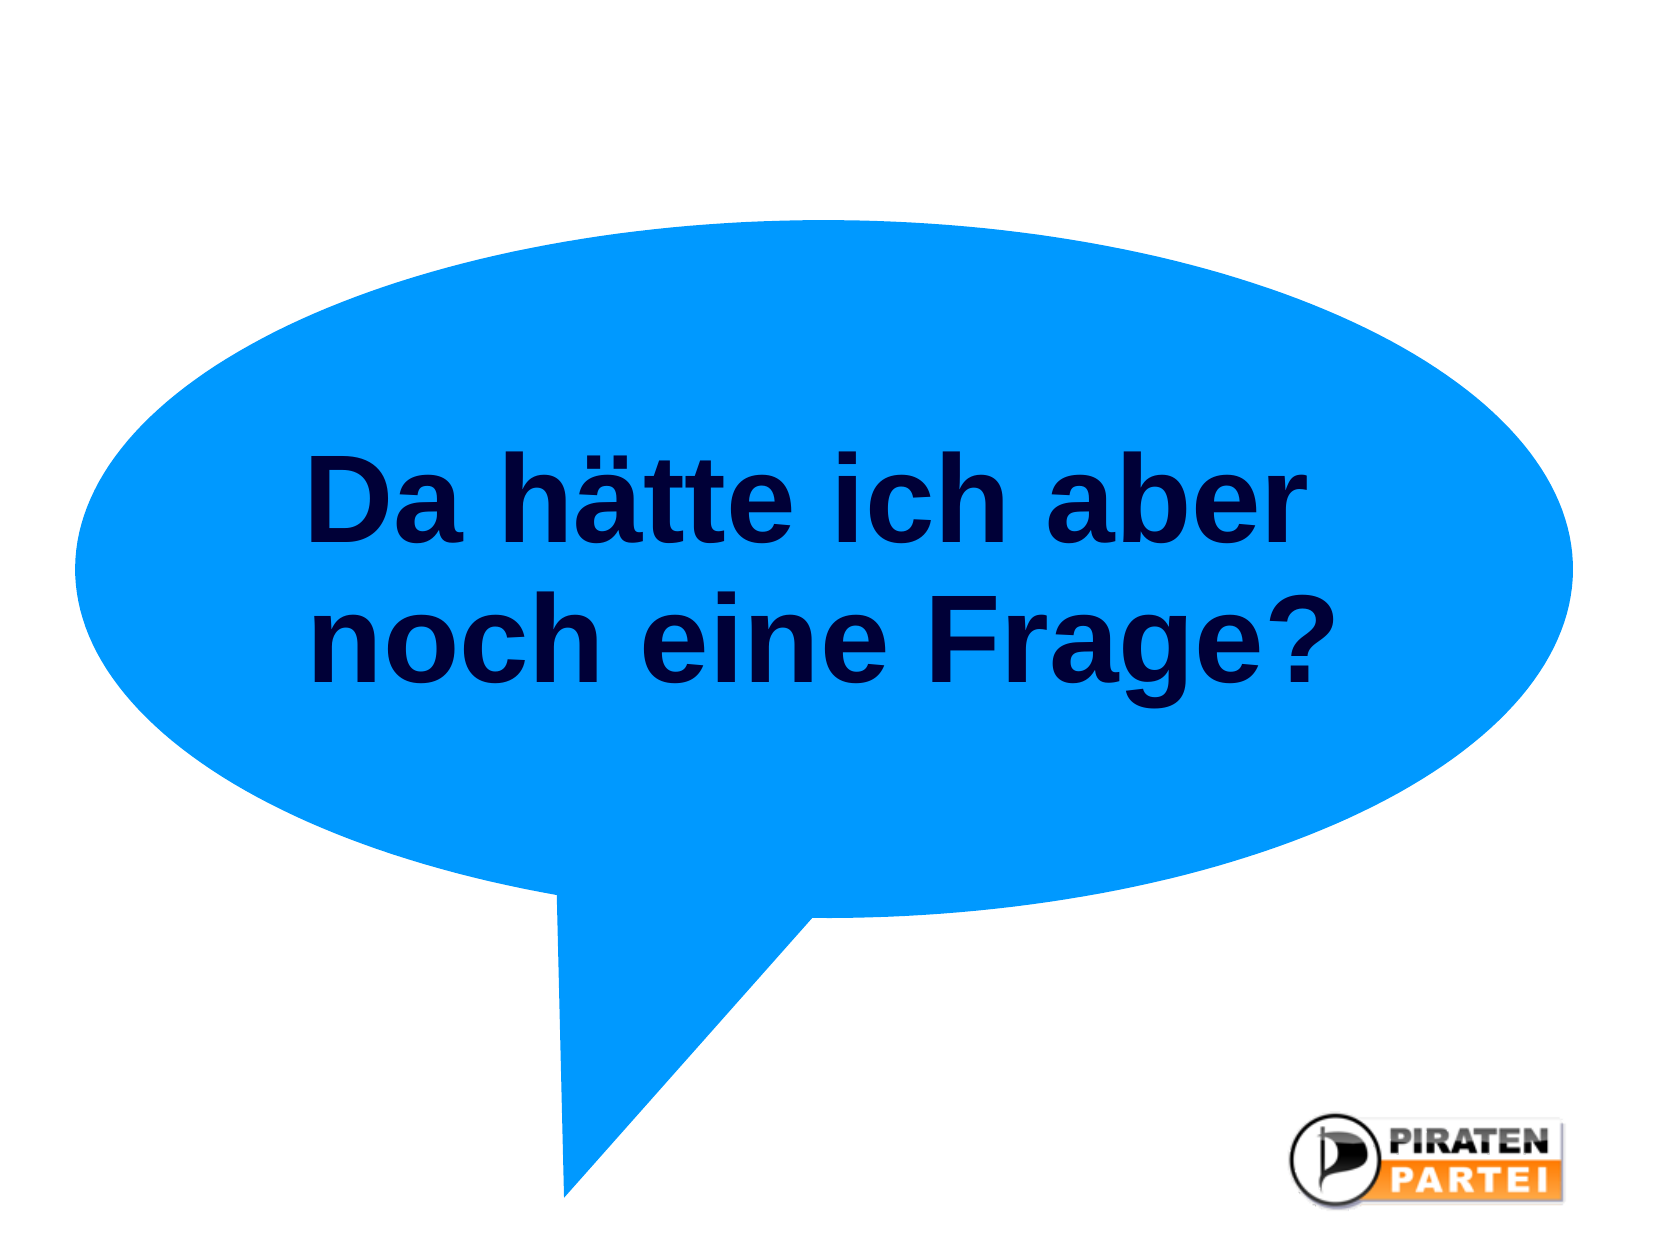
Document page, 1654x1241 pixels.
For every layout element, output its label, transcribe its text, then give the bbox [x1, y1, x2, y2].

picture [1286, 1111, 1568, 1213]
text_box Da hätte ich aber noch eine Frage? [75, 220, 1573, 1198]
